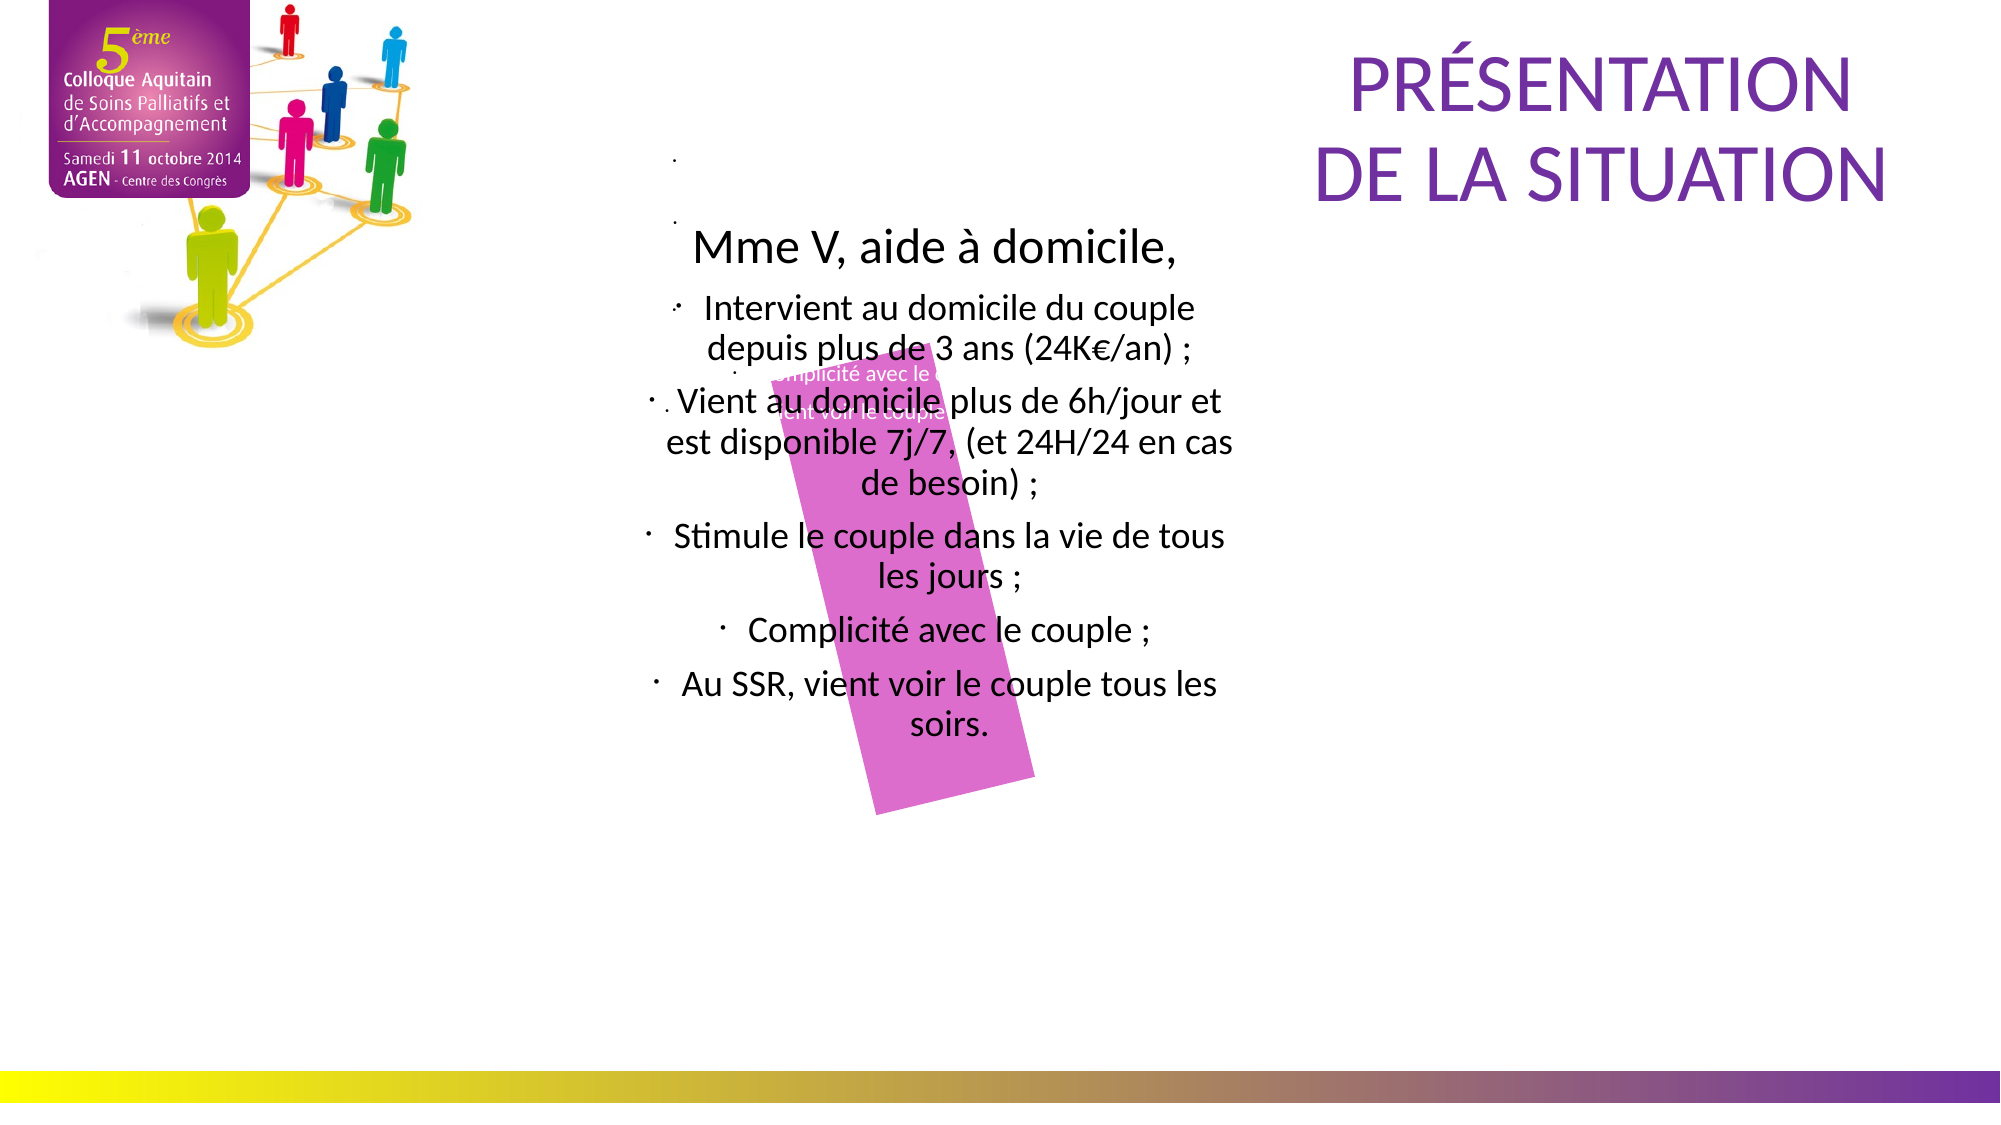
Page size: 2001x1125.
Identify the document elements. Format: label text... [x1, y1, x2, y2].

text_box [787, 438, 797, 452]
text_box [968, 540, 975, 546]
picture [0, 0, 440, 359]
text_box [1010, 682, 1015, 694]
text_box PRÉSENTATION DE LA SITUATION [1296, 31, 1908, 219]
text_box [811, 532, 820, 537]
text_box [892, 349, 901, 358]
text_box [771, 342, 1035, 816]
text_box [807, 371, 812, 380]
